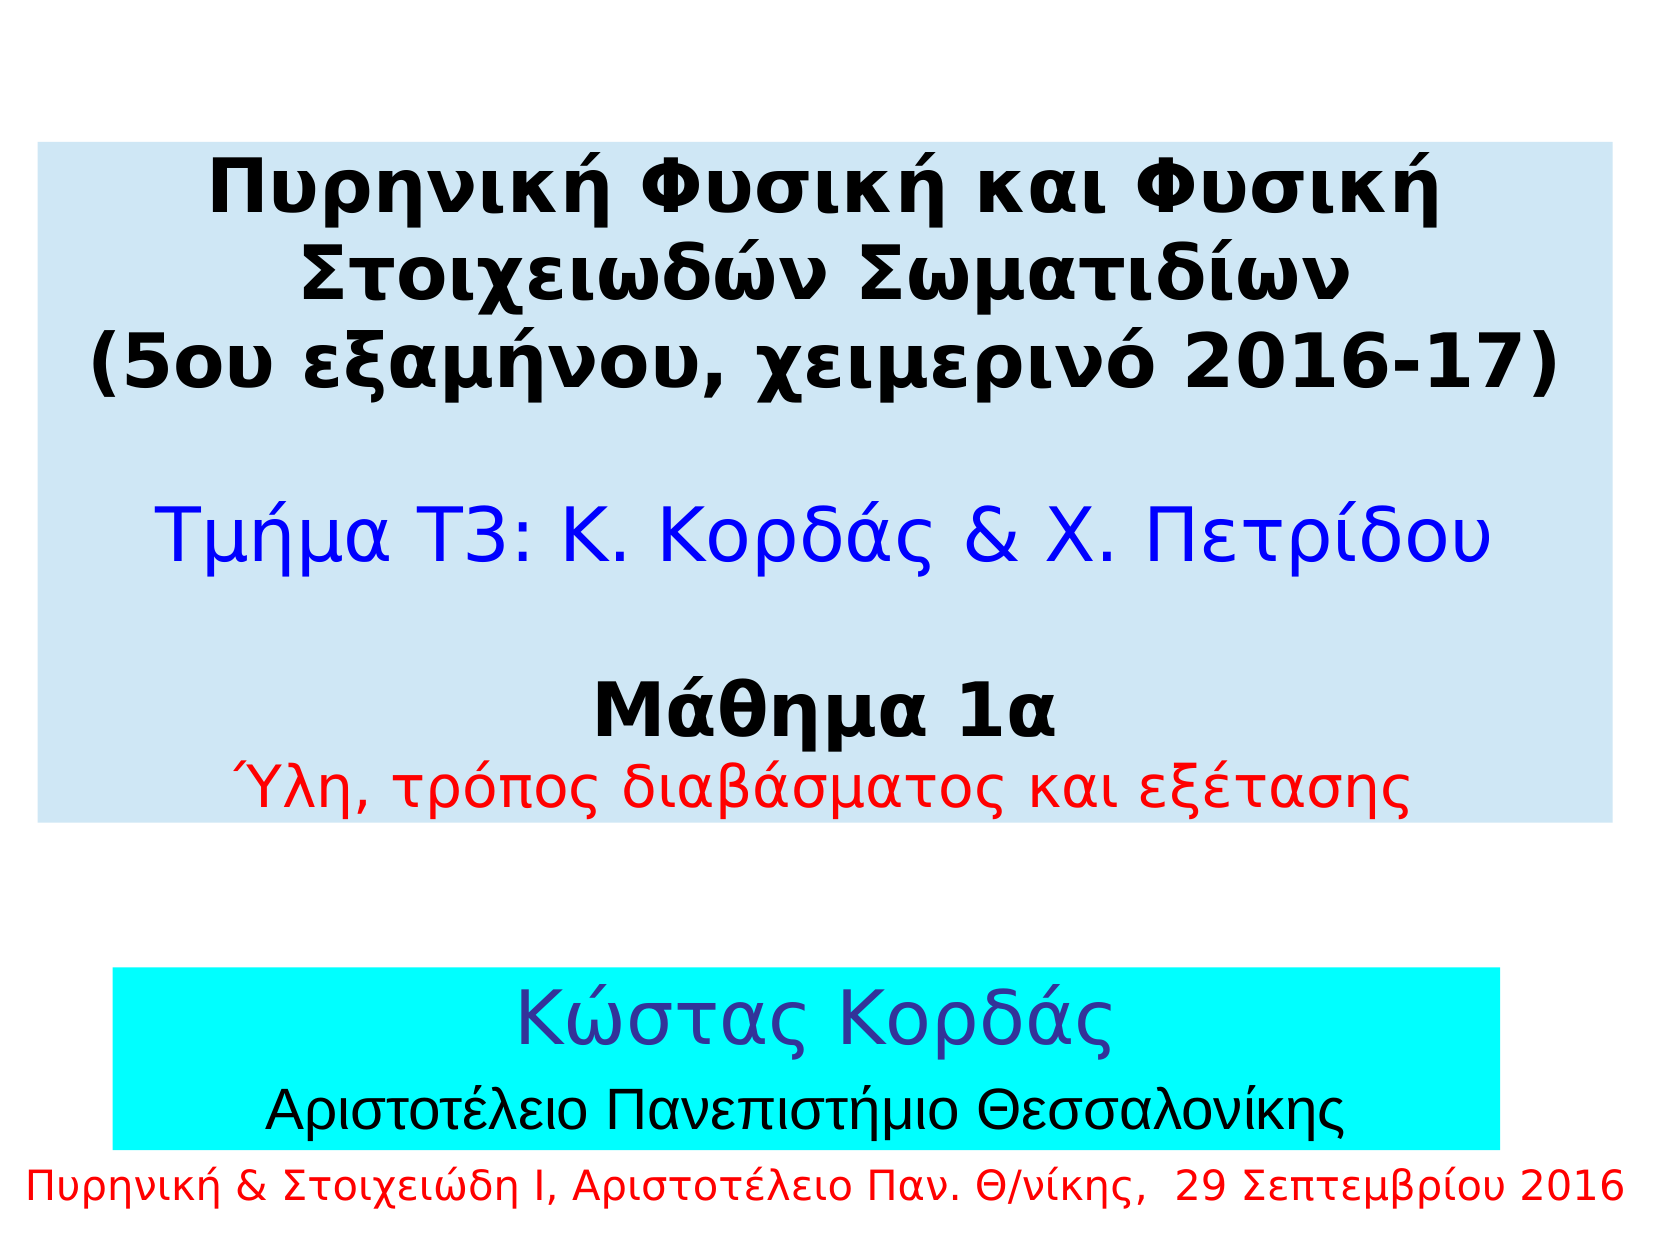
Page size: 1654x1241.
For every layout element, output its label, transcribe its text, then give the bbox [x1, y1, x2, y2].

title Πυρηνική Φυσική και Φυσική Στοιχειωδών Σωματιδίων (5ου εξαμήνου, χειμερινό 2016-17) Τμήμα T3: Κ. Κορδάς & Χ. Πετρίδου Μάθημα 1α Ύλη, τρόπος διαβάσματος και εξέτασης [37, 141, 1613, 823]
text_box Κώστας Κορδάς Αριστοτέλειο Πανεπιστήμιο Θεσσαλονίκης [112, 967, 1501, 1151]
text_box Πυρηνική & Στοιχειώδη Ι, Αριστοτέλειο Παν. Θ/νίκης, 29 Σεπτεμβρίου 2016 [10, 1154, 1642, 1219]
